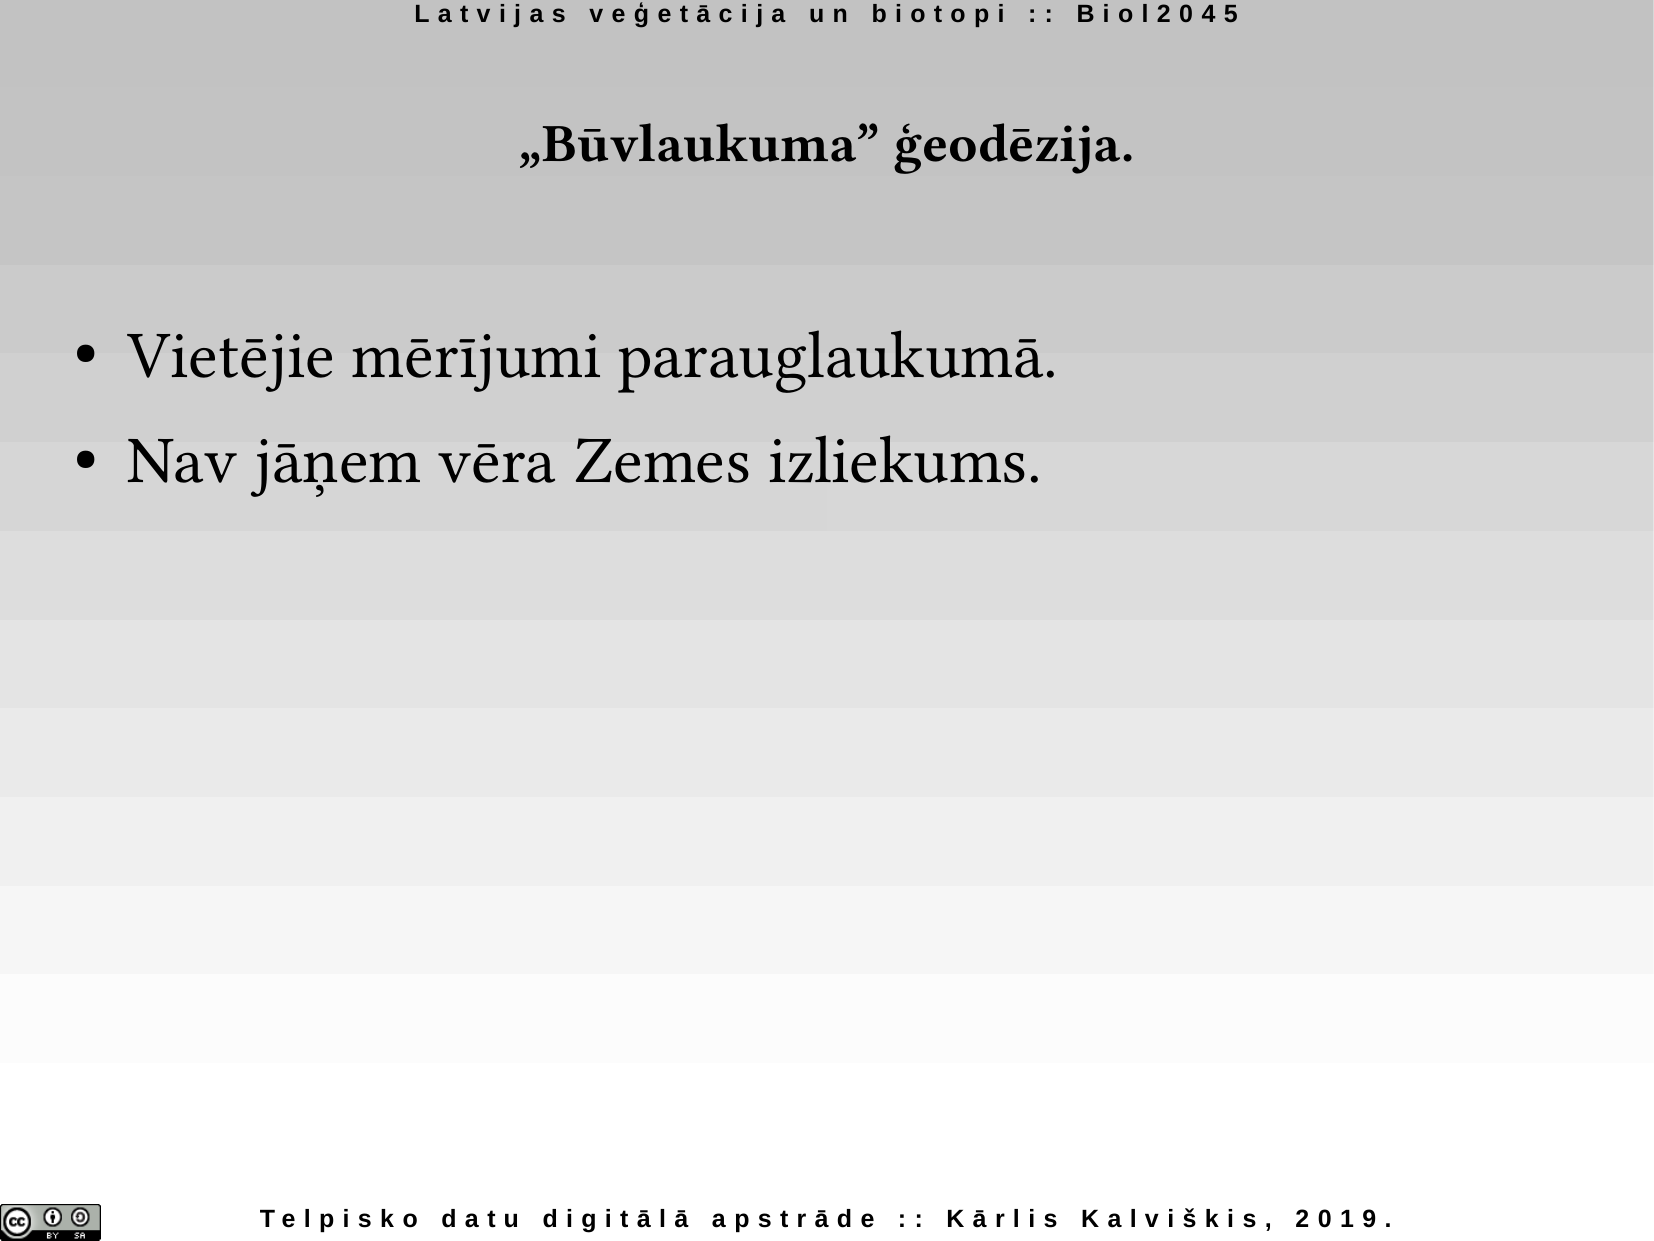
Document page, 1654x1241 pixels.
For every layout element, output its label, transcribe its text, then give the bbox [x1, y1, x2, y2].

list Vietējie mērījumi parauglaukumā. Nav jāņem vēra Zemes izliekums. [56, 317, 1600, 1175]
title „Būvlaukuma” ģeodēzija. [0, 1, 1654, 287]
picture [0, 287, 1654, 1241]
